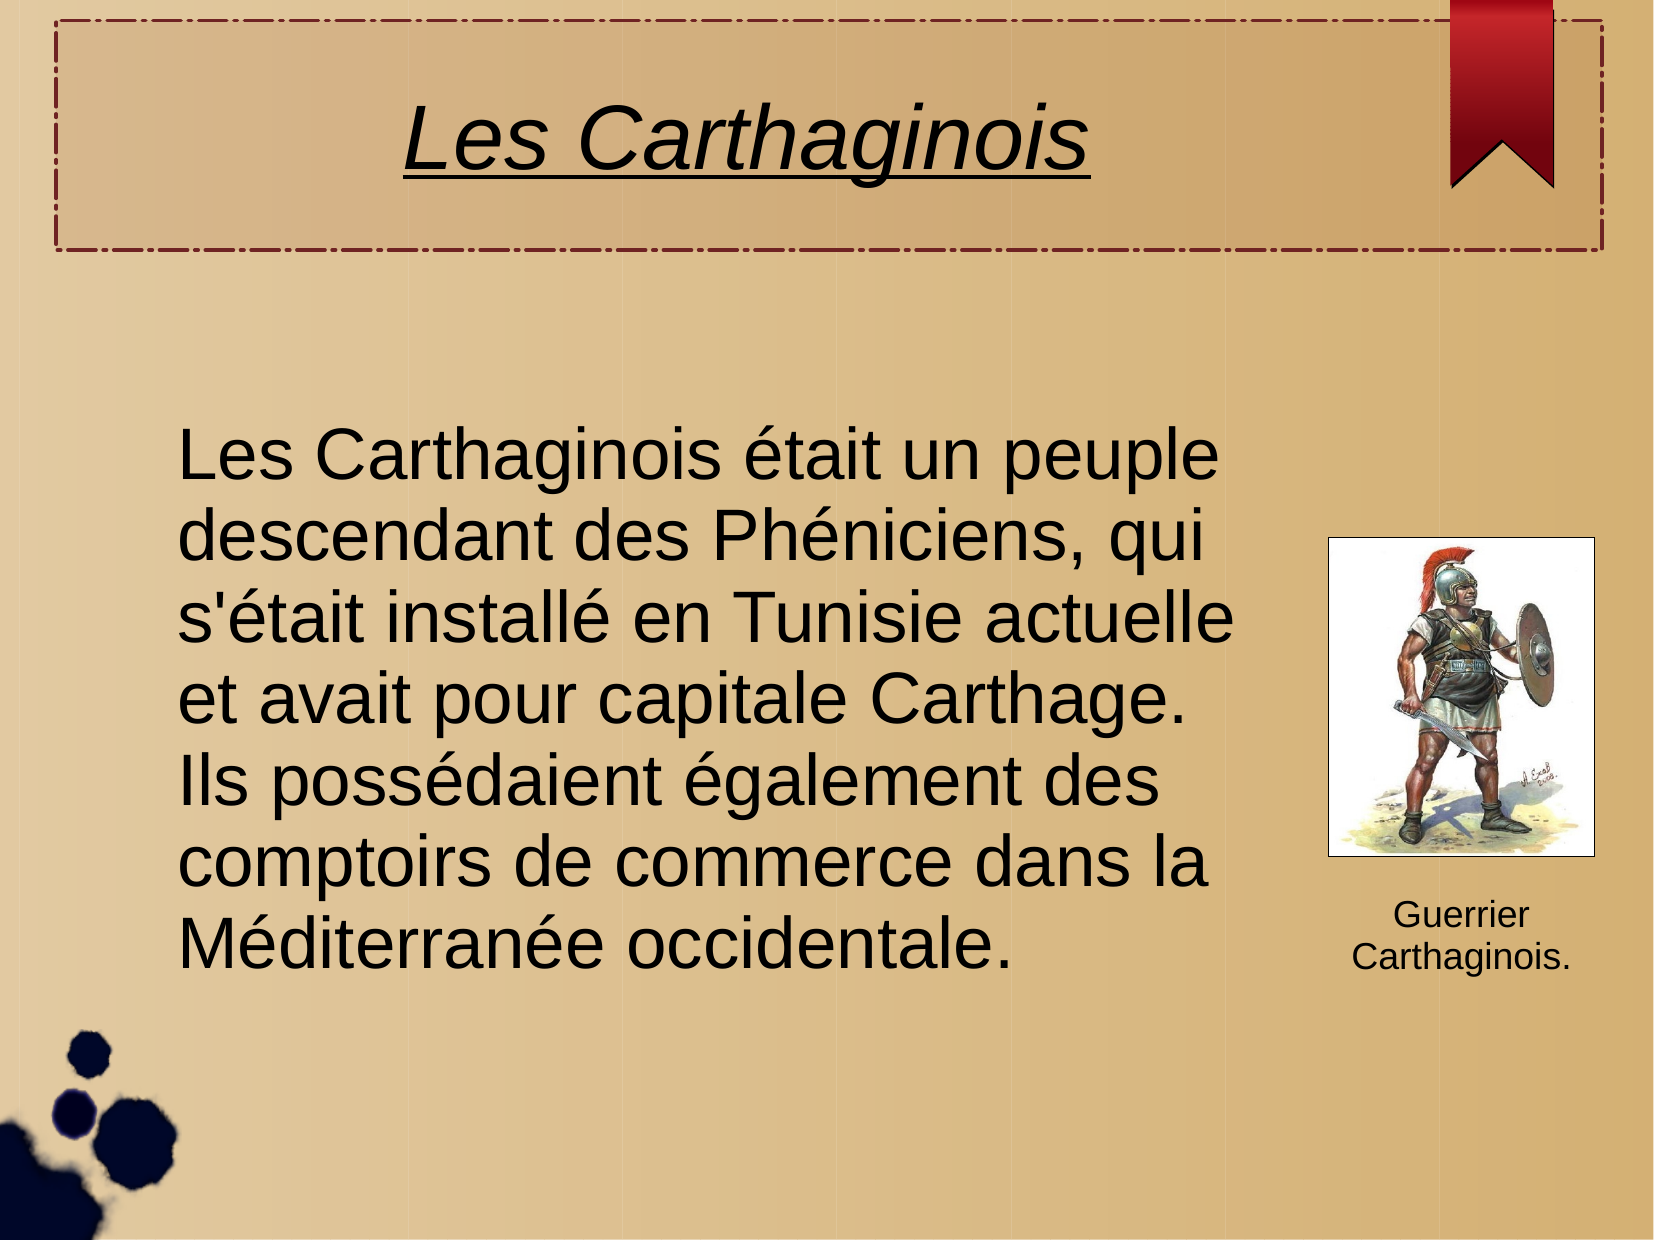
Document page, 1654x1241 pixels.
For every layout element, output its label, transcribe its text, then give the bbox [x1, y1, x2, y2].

text_box Guerrier Carthaginois. [1328, 885, 1595, 985]
title Les Carthaginois [82, 47, 1412, 229]
picture [1328, 537, 1595, 857]
list Les Carthaginois était un peuple descendant des Phéniciens, qui s'était installé en Tunisie actuelle et avait pour capitale Carthage. Ils possédaient également des comptoirs de commerce dans la Méditerranée occidentale. [177, 413, 1241, 1004]
